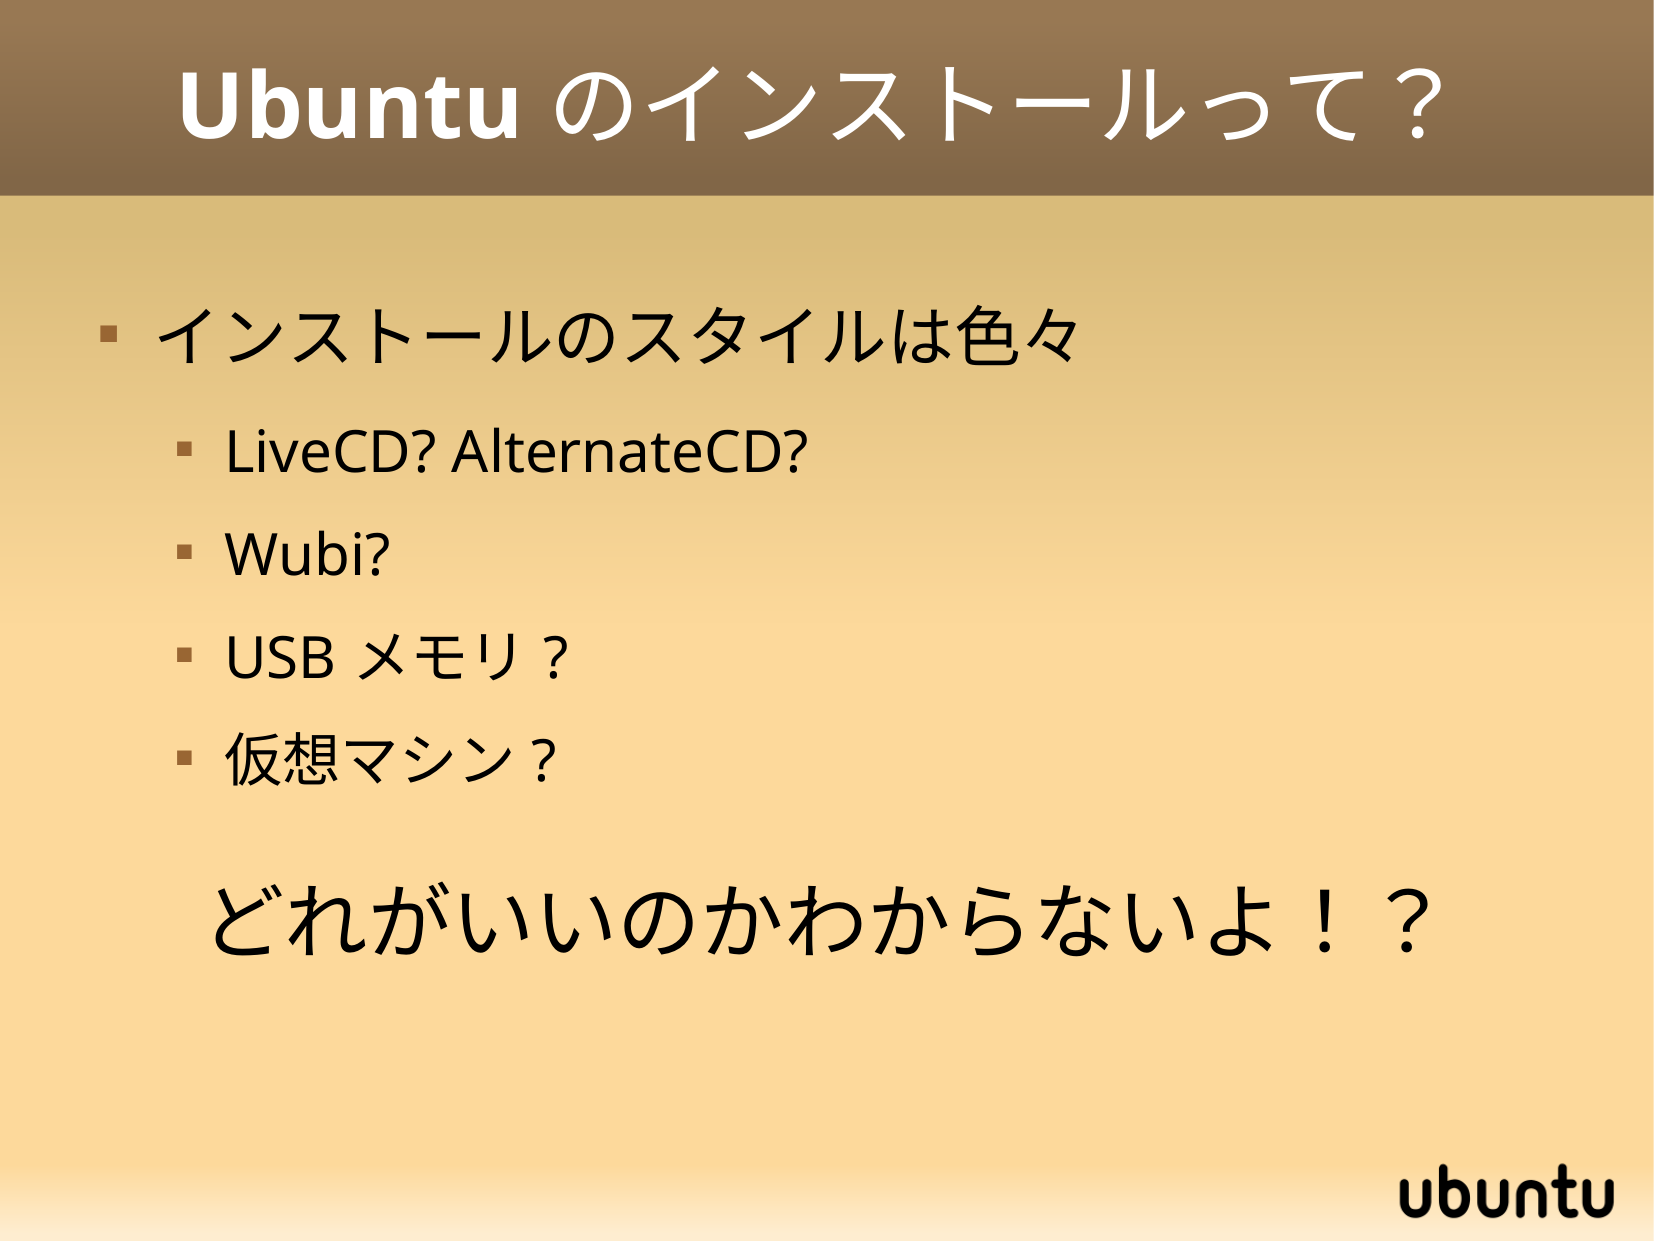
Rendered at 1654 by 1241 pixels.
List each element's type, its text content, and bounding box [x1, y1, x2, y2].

picture [0, 0, 1654, 1241]
text_box どれがいいのかわからないよ！？ [186, 856, 1467, 955]
list インストールのスタイルは色々 LiveCD? AlternateCD? Wubi? USBメモリ? 仮想マシン? [82, 290, 1571, 691]
title Ubuntuのインストールって？ [76, 0, 1565, 208]
